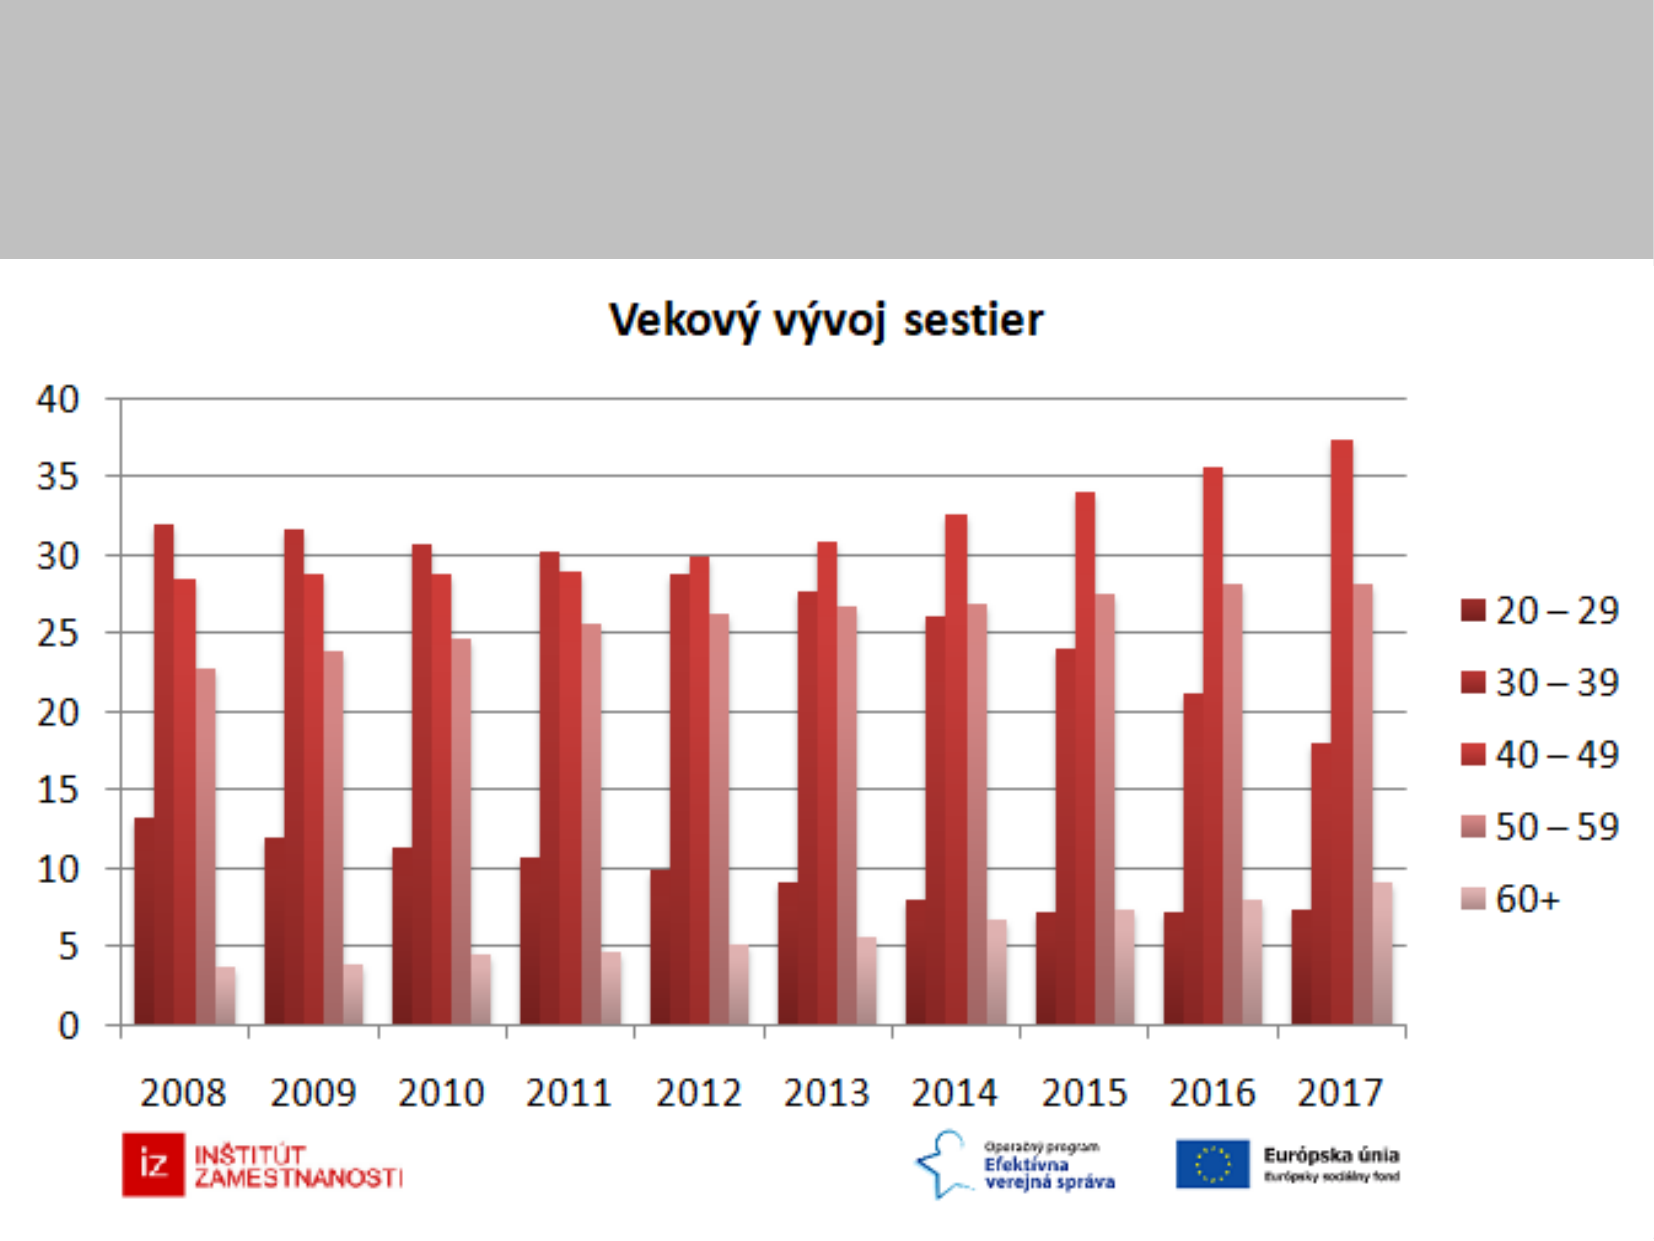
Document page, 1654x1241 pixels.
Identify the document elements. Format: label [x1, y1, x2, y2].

picture [0, 259, 1654, 1241]
